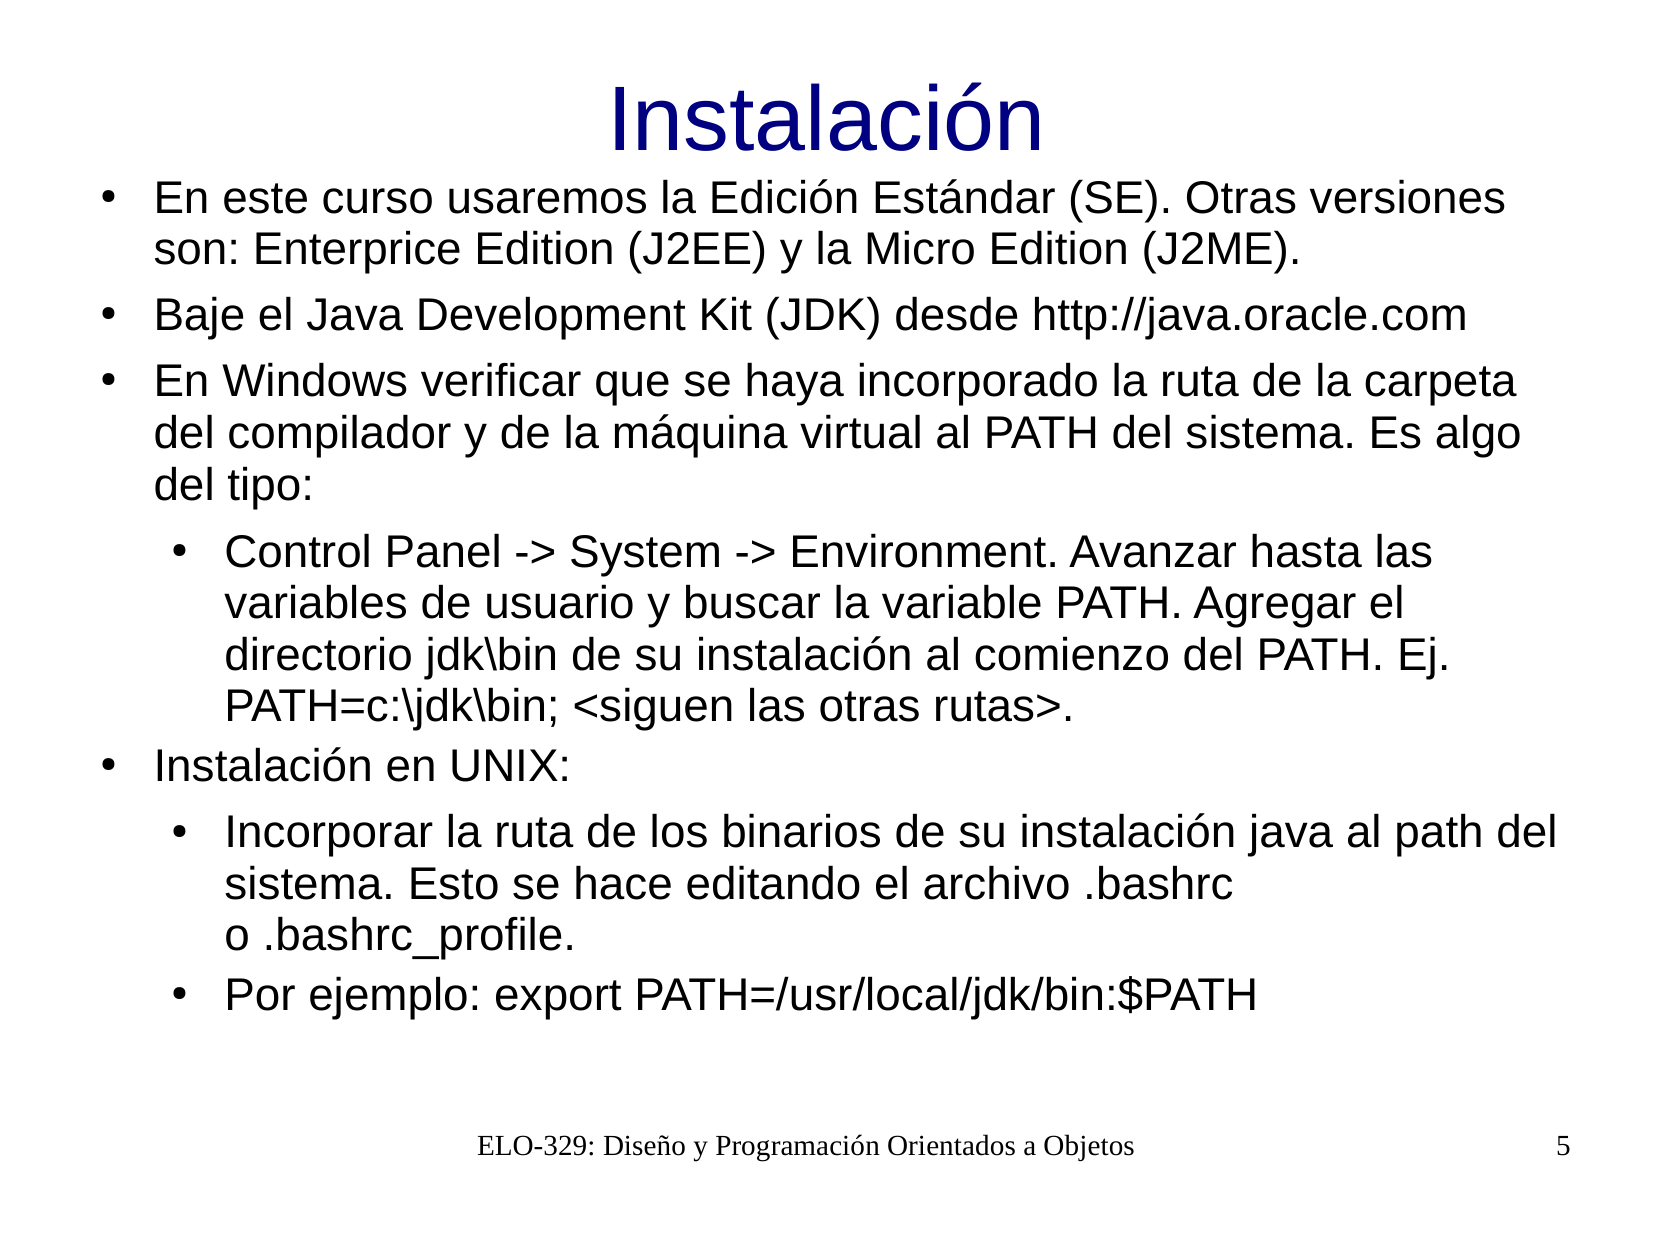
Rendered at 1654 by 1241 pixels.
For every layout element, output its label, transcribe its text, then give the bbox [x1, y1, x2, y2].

list En este curso usaremos la Edición Estándar (SE). Otras versiones son: Enterprice Edition (J2EE) y la Micro Edition (J2ME). Baje el Java Development Kit (JDK) desde http://java.oracle.com En Windows verificar que se haya incorporado la ruta de la carpeta del compilador y de la máquina virtual al PATH del sistema. Es algo del tipo:‏ Control Panel -> System -> Environment. Avanzar hasta las variables de usuario y buscar la variable PATH. Agregar el directorio jdk\bin de su instalación al comienzo del PATH. Ej. PATH=c:\jdk\bin; <siguen las otras rutas>. Instalación en UNIX: Incorporar la ruta de los binarios de su instalación java al path del sistema. Esto se hace editando el archivo .bashrc o .bashrc_profile. Por ejemplo: export PATH=/usr/local/jdk/bin:$PATH [82, 171, 1571, 1126]
title Instalación [82, 49, 1571, 171]
